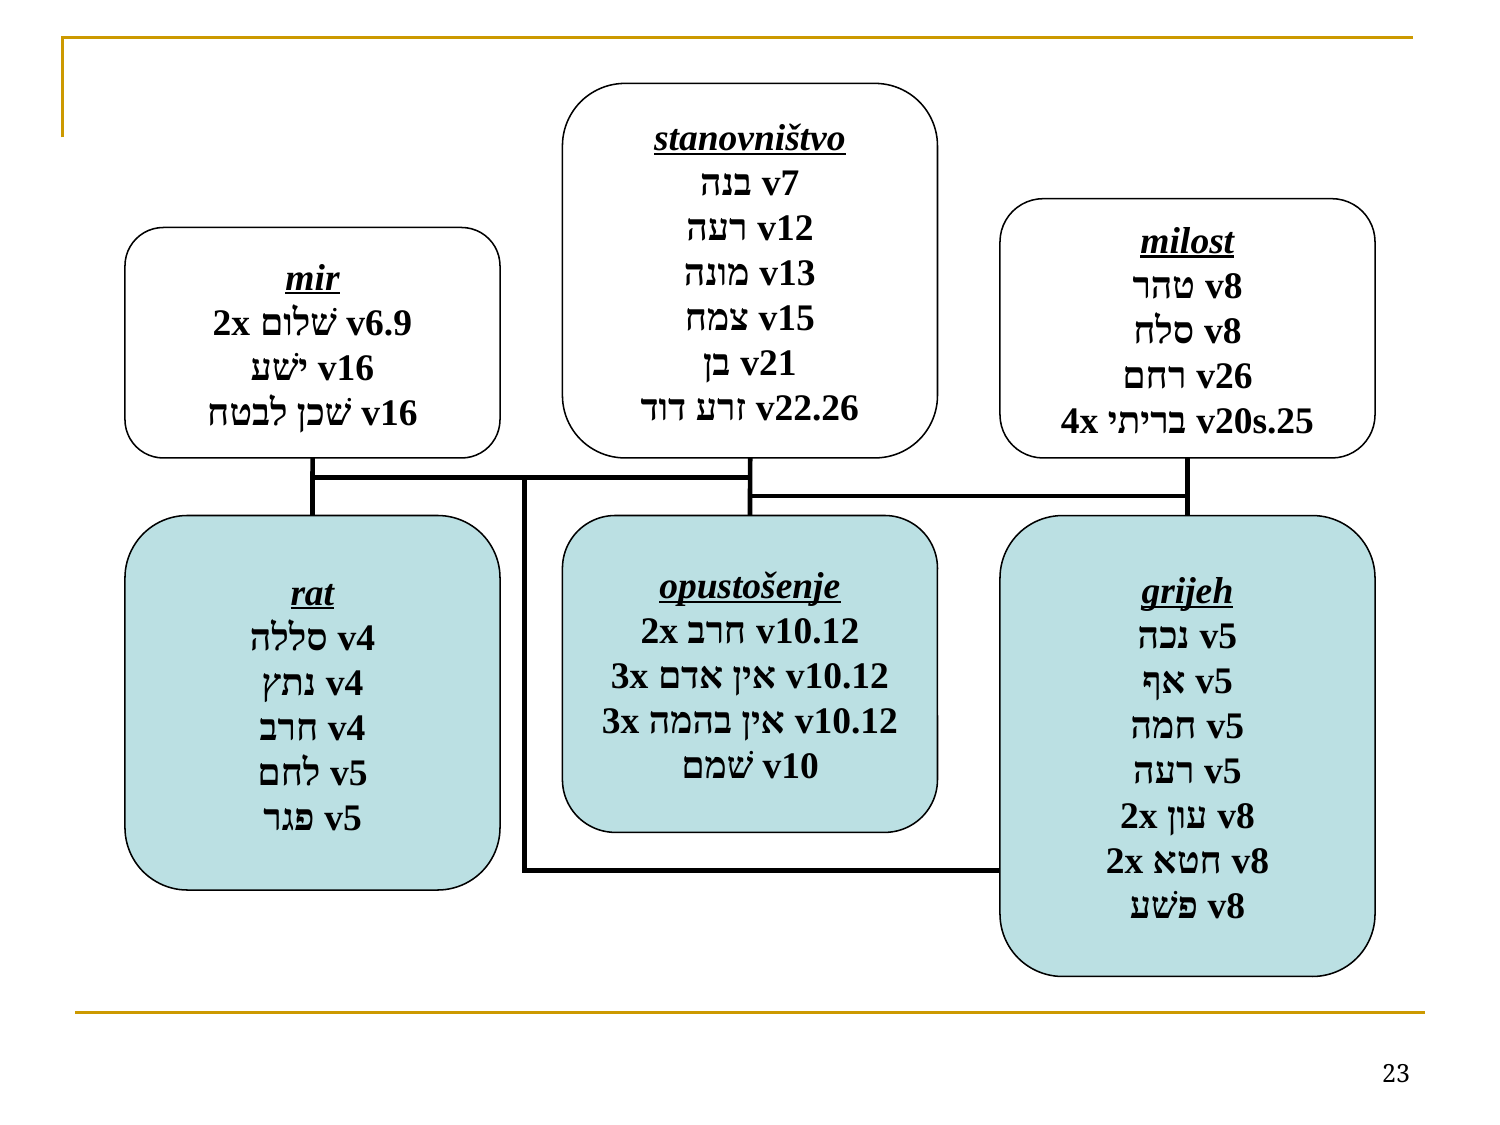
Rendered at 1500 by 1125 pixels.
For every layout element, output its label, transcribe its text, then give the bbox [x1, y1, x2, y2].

text_box stanovništvo בנה v7 רעה v12 מונה v13 צמח v15 בן v21 זרע דוד v22.26 [562, 83, 938, 458]
text_box milost טהר v8 סלח v8 רחם v26 4x בריתי v20s.25 [999, 198, 1376, 458]
text_box mir 2x שׁלום v6.9 ישׁע v16 שׁכן לבטח v16 [124, 227, 501, 458]
text_box rat סללה v4 נתץ v4 חרב v4 לחם v5 פגר v5 [124, 515, 501, 891]
text_box <number> [1074, 1024, 1426, 1100]
text_box opustošenje 2x חרב v10.12 3x אין אדם v10.12 3x אין בהמה v10.12 שׁמם v10 [562, 515, 938, 833]
text_box grijeh נכה v5 אף v5 חמה v5 רעה v5 2x עון v8 2x חטא v8 פשׁע v8 [999, 515, 1376, 977]
